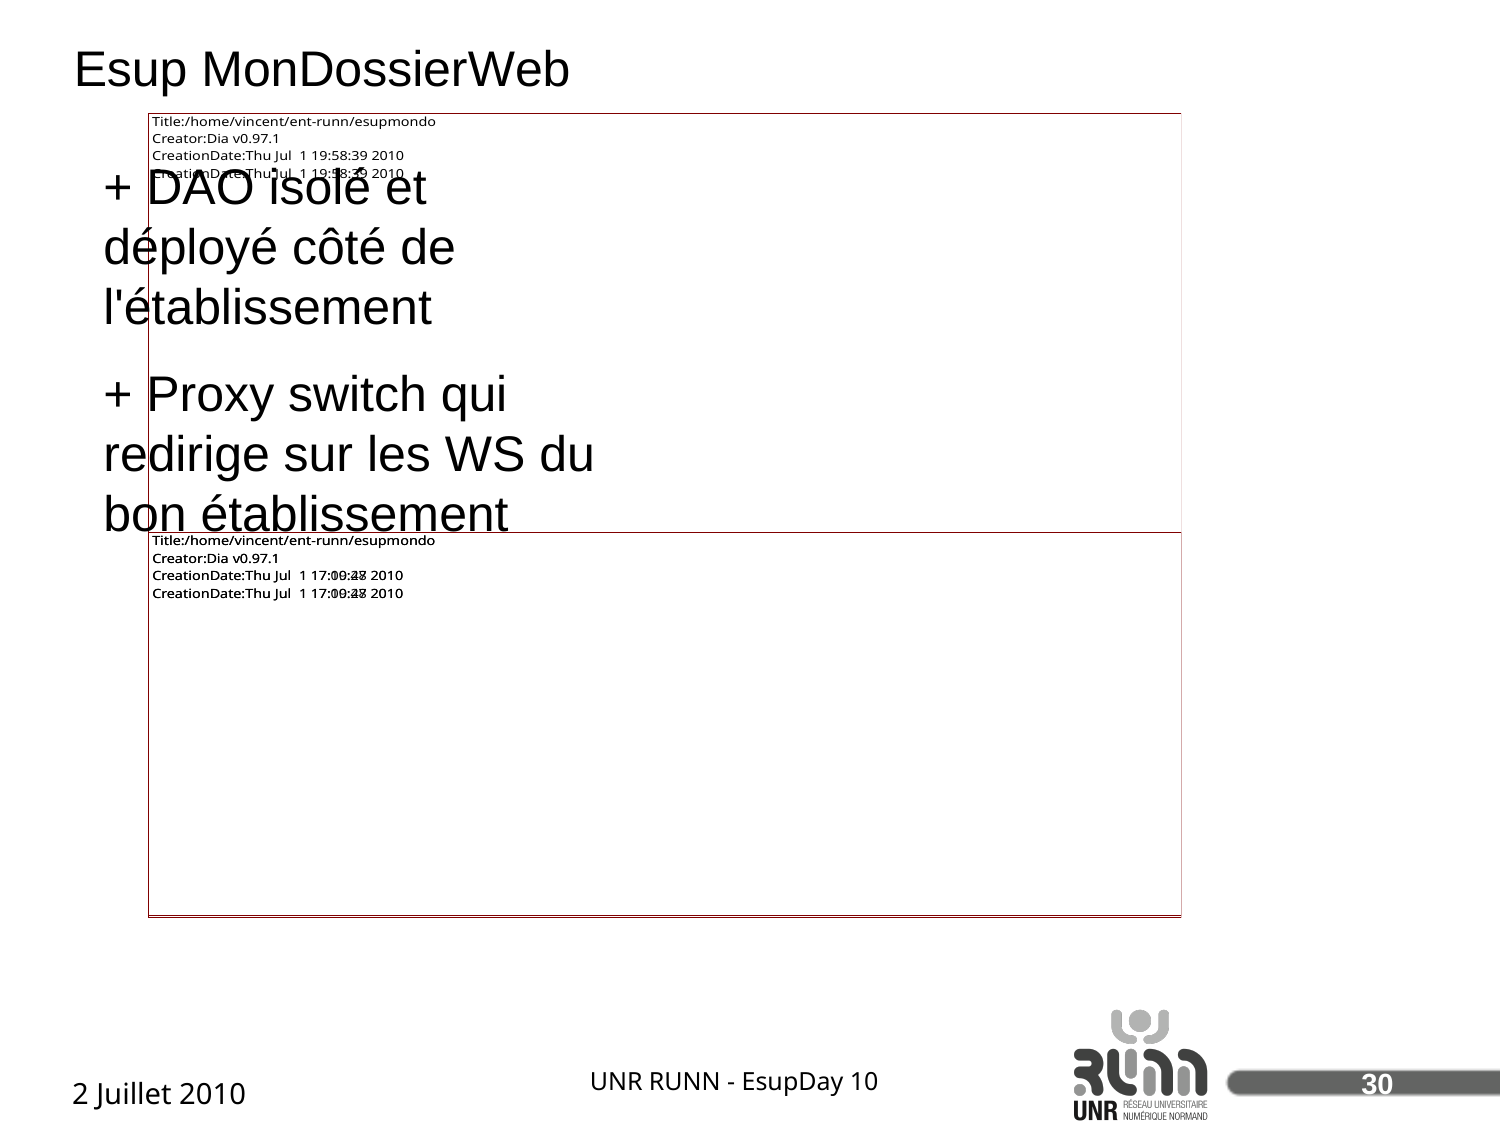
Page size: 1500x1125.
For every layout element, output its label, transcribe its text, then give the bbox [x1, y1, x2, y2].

picture [147, 112, 1182, 918]
text_box + Proxy switch qui redirige sur les WS du bon établissement [88, 354, 621, 550]
text_box + DAO isolé et déployé côté de l'établissement [88, 147, 562, 343]
text_box Esup MonDossierWeb [59, 29, 650, 105]
picture [1068, 1003, 1213, 1125]
picture [1220, 1065, 1500, 1103]
